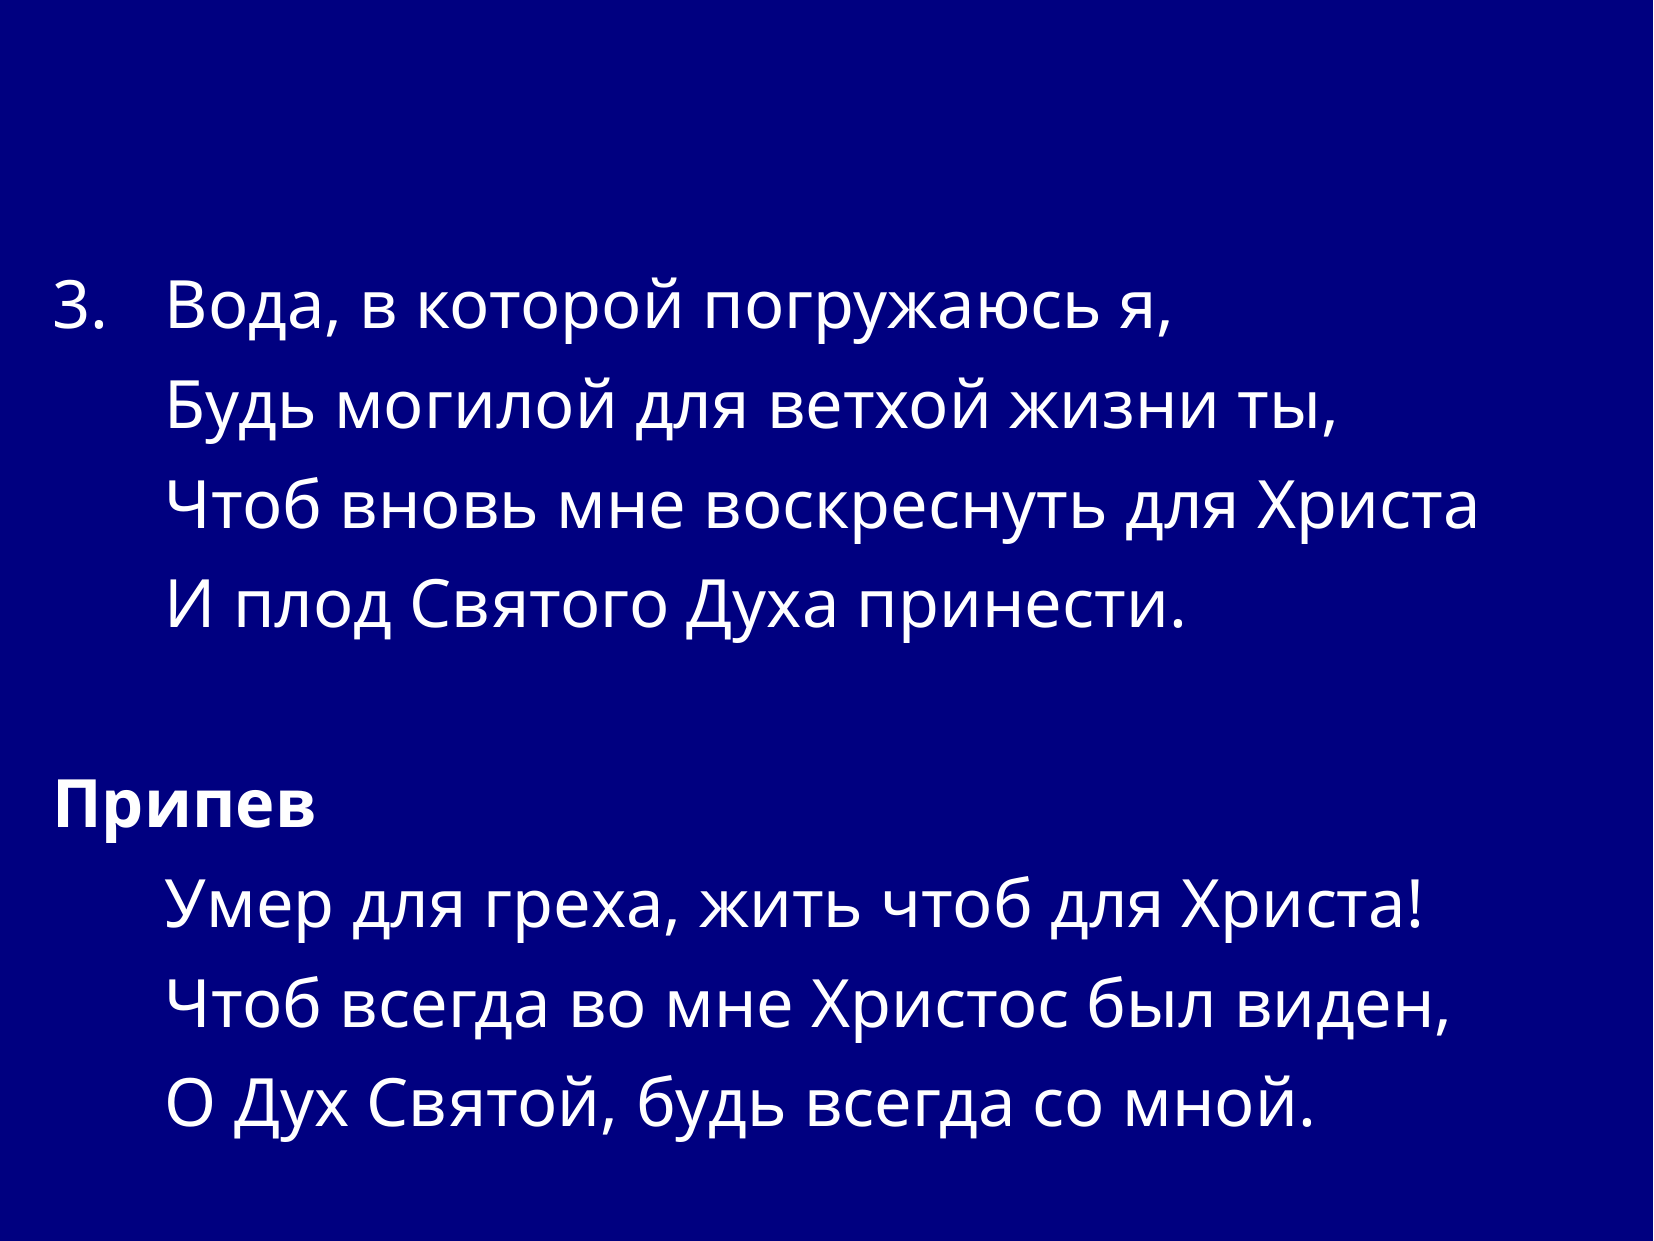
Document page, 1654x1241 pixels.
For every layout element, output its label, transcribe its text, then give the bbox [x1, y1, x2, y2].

text_box 3. Вода, в которой погружаюсь я, Будь могилой для ветхой жизни ты, Чтоб вновь мне воскреснуть для Христа И плод Святого Духа принести. Припев Умер для греха, жить чтоб для Христа! Чтоб всегда во мне Христос был виден, О Дух Святой, будь всегда со мной. [37, 150, 1653, 1163]
